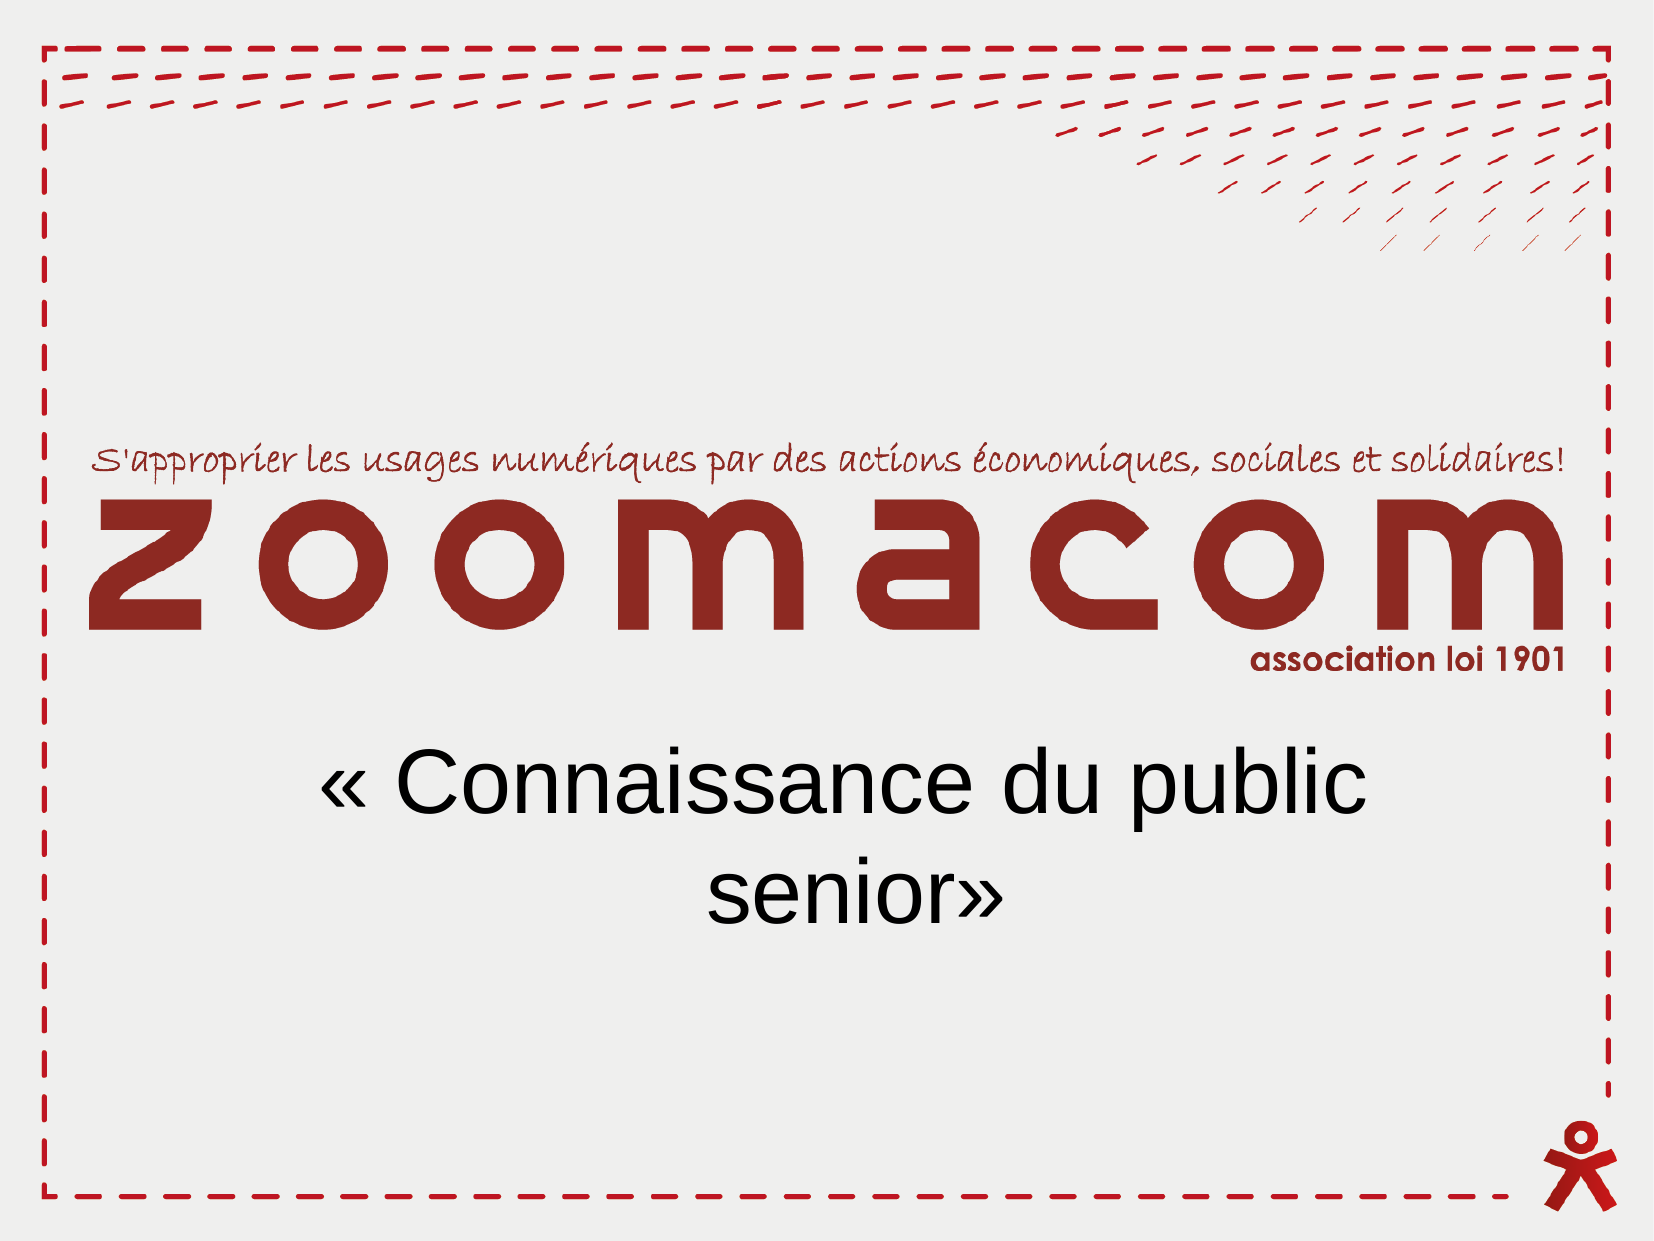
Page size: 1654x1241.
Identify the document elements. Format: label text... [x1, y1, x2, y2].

picture [0, 0, 1654, 1241]
text_box « Connaissance du public senior» [303, 714, 1410, 950]
